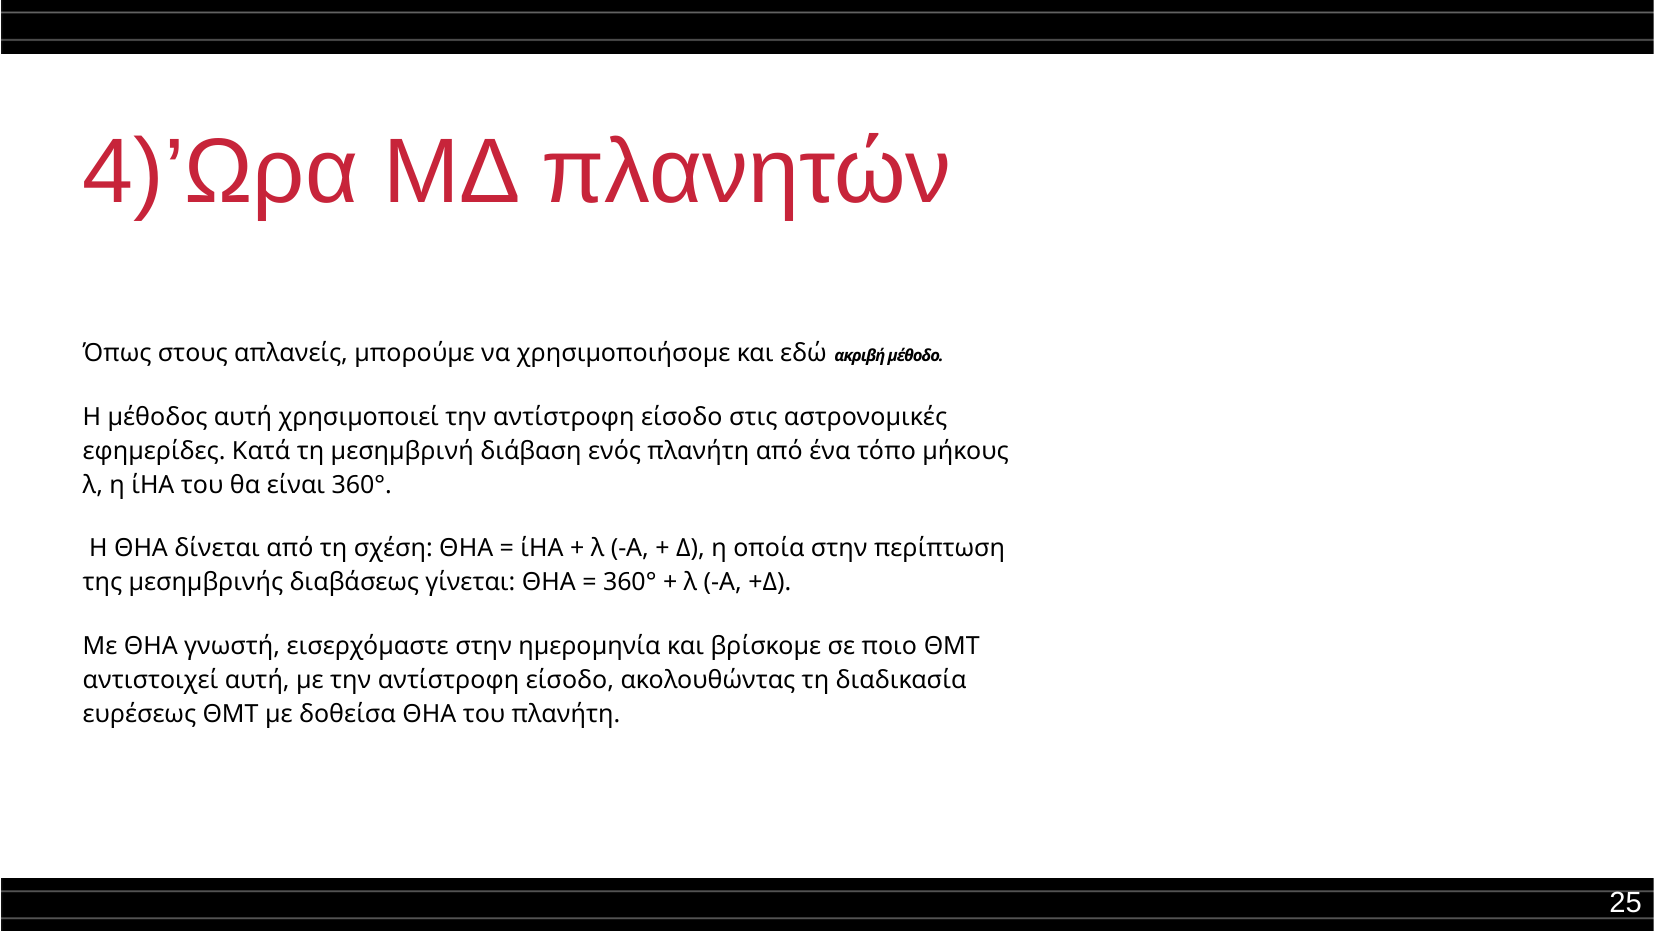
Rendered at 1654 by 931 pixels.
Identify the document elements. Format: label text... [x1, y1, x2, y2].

list Όπως στους απλανείς, μπορούμε να χρησιμοποιήσομε και εδώ ακριβή μέθοδο. Η μέθοδος αυτή χρησιμοποιεί την αντίστροφη είσοδο στις αστρονομικές εφημερίδες. Κατά τη μεσημβρι­νή διάβαση ενός πλανήτη από ένα τόπο μήκους λ, η ίΗΑ του θα είναι 360°. Η ΘΗΑ δίνεται από τη σχέση: ΘΗΑ = ίΗΑ + λ (-Α, + Δ), η οποία στην περίπτωση της μεσημβρινής διαβάσεως γίνεται: ΘΗΑ = 360° + λ (-Α, +Δ). Με ΘΗΑ γνωστή, εισερχόμαστε στην ημερομηνία και βρίσκομε σε ποιο ΘΜΤ αντιστοιχεί αυτή, με την αντίστροφη είσοδο, ακολουθώντας τη διαδικασία ευρέσεως ΘΜΤ με δοθείσα ΘΗΑ του πλανήτη. [82, 271, 1013, 826]
picture [1, 0, 1654, 54]
title 4)’Ωρα ΜΔ πλανητών [82, 92, 1571, 249]
picture [1, 878, 1654, 931]
